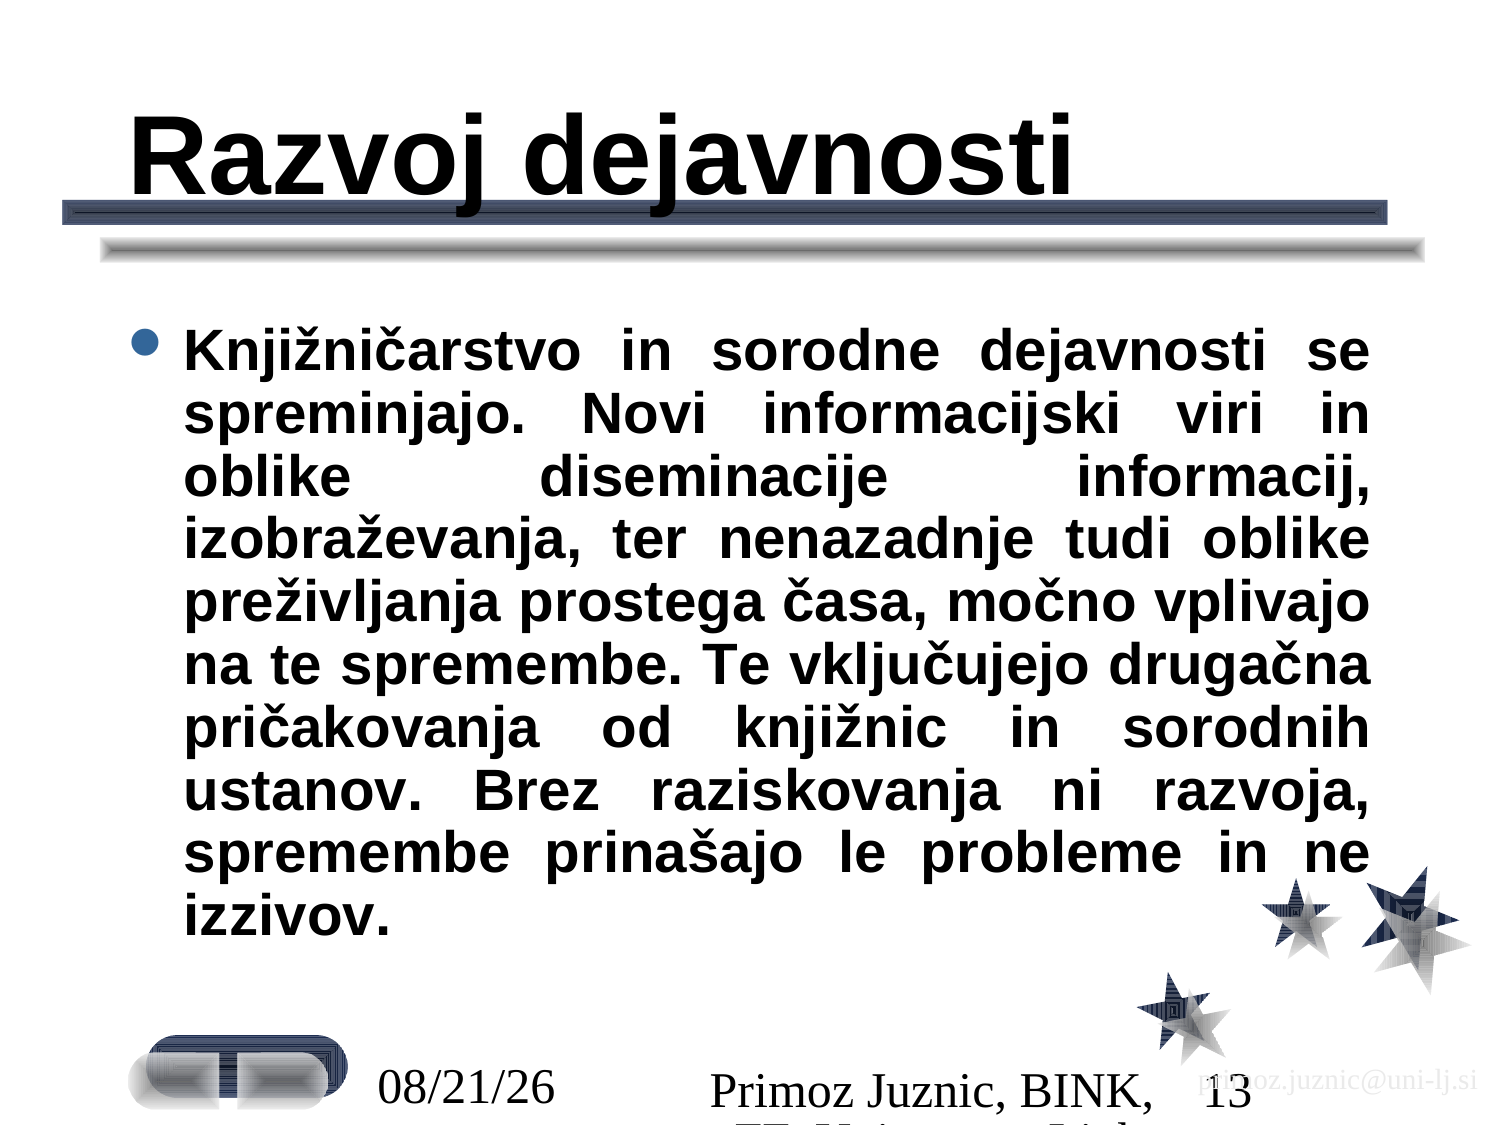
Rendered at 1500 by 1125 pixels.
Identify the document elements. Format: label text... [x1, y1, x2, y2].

list Knjižničarstvo in sorodne dejavnosti se spreminjajo. Novi informacijski viri in oblike diseminacije informacij, izobraževanja, ter nenazadnje tudi oblike preživljanja prostega časa, močno vplivajo na te spremembe. Te vključujejo drugačna pričakovanja od knjižnic in sorodnih ustanov. Brez raziskovanja ni razvoja, spremembe prinašajo le probleme in ne izzivov. [112, 312, 1388, 988]
title Razvoj dejavnosti [112, 37, 1388, 225]
